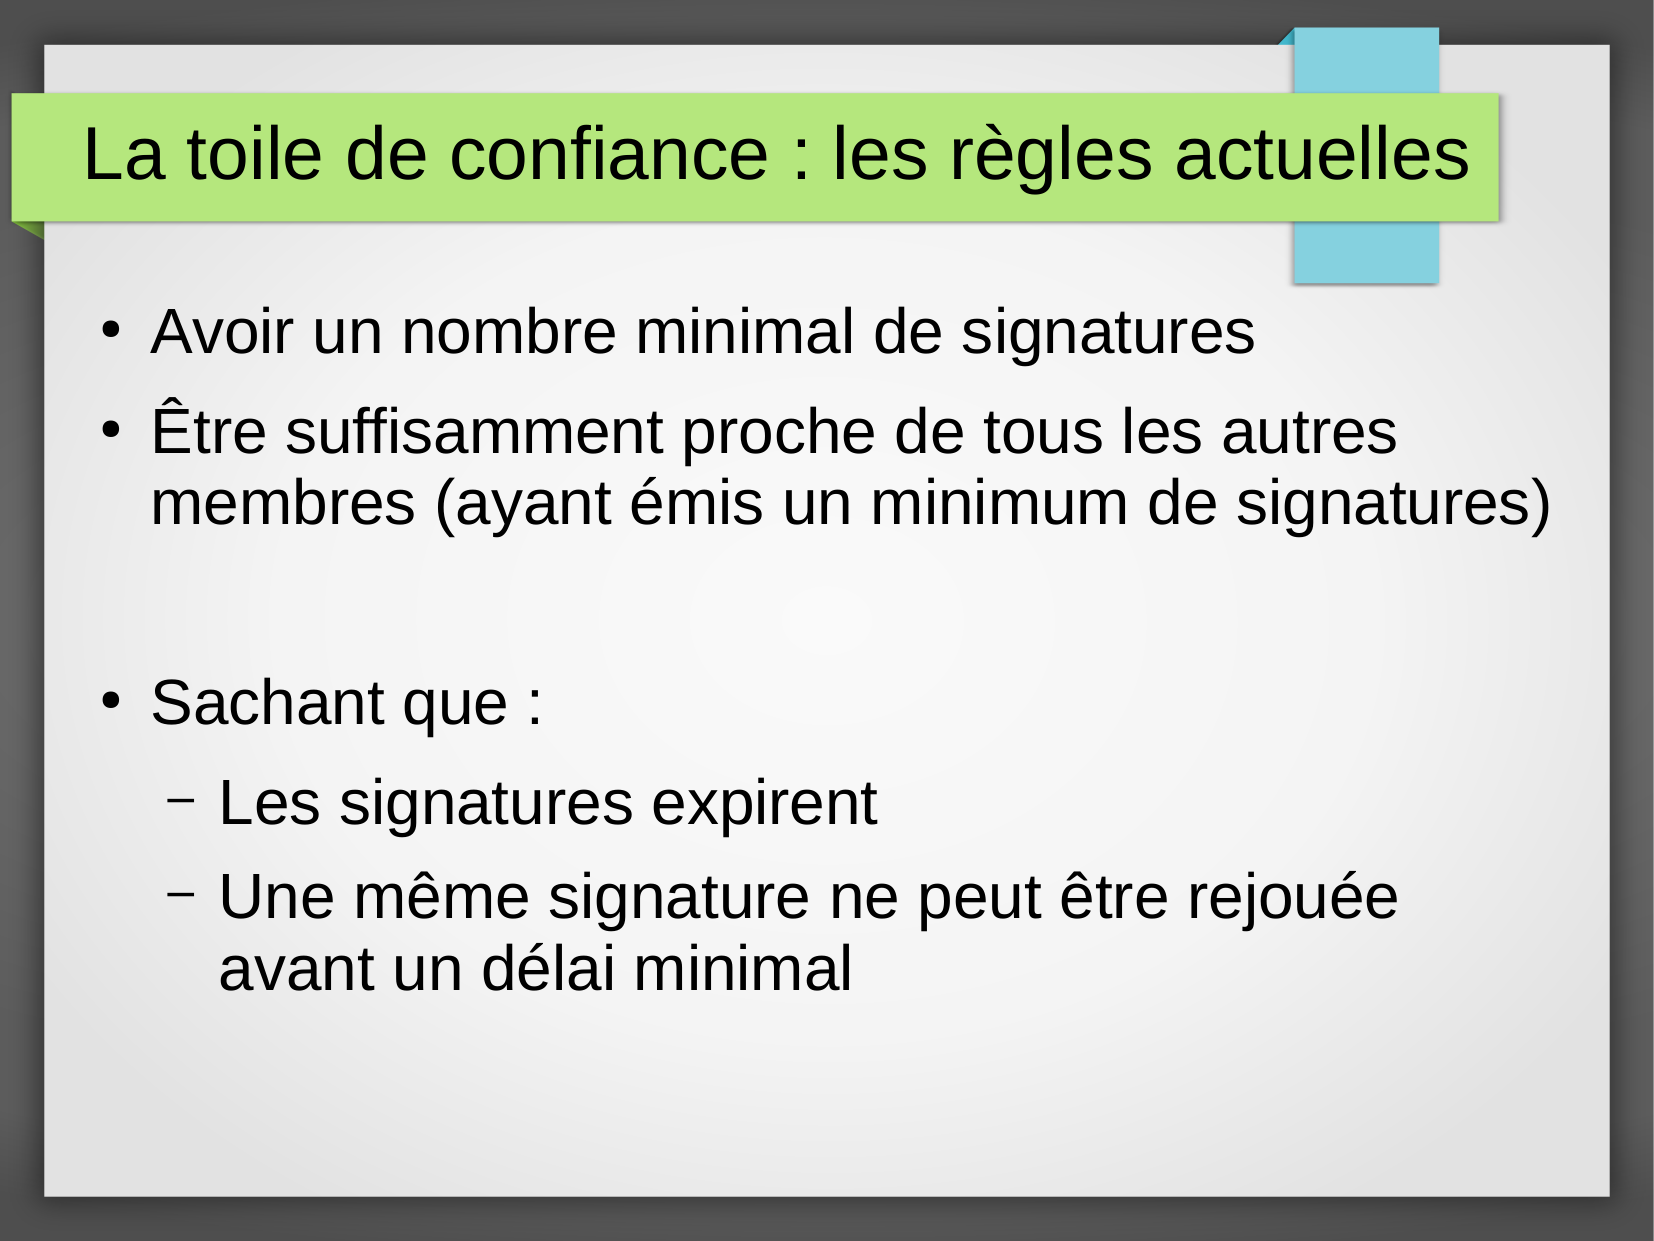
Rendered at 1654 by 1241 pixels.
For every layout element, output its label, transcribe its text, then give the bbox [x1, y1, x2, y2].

picture [0, 0, 1654, 1241]
list Avoir un nombre minimal de signatures Être suffisamment proche de tous les autres membres (ayant émis un minimum de signatures) Sachant que : Les signatures expirent Une même signature ne peut être rejouée avant un délai minimal [82, 295, 1571, 1015]
title La toile de confiance : les règles actuelles [82, 94, 1489, 213]
